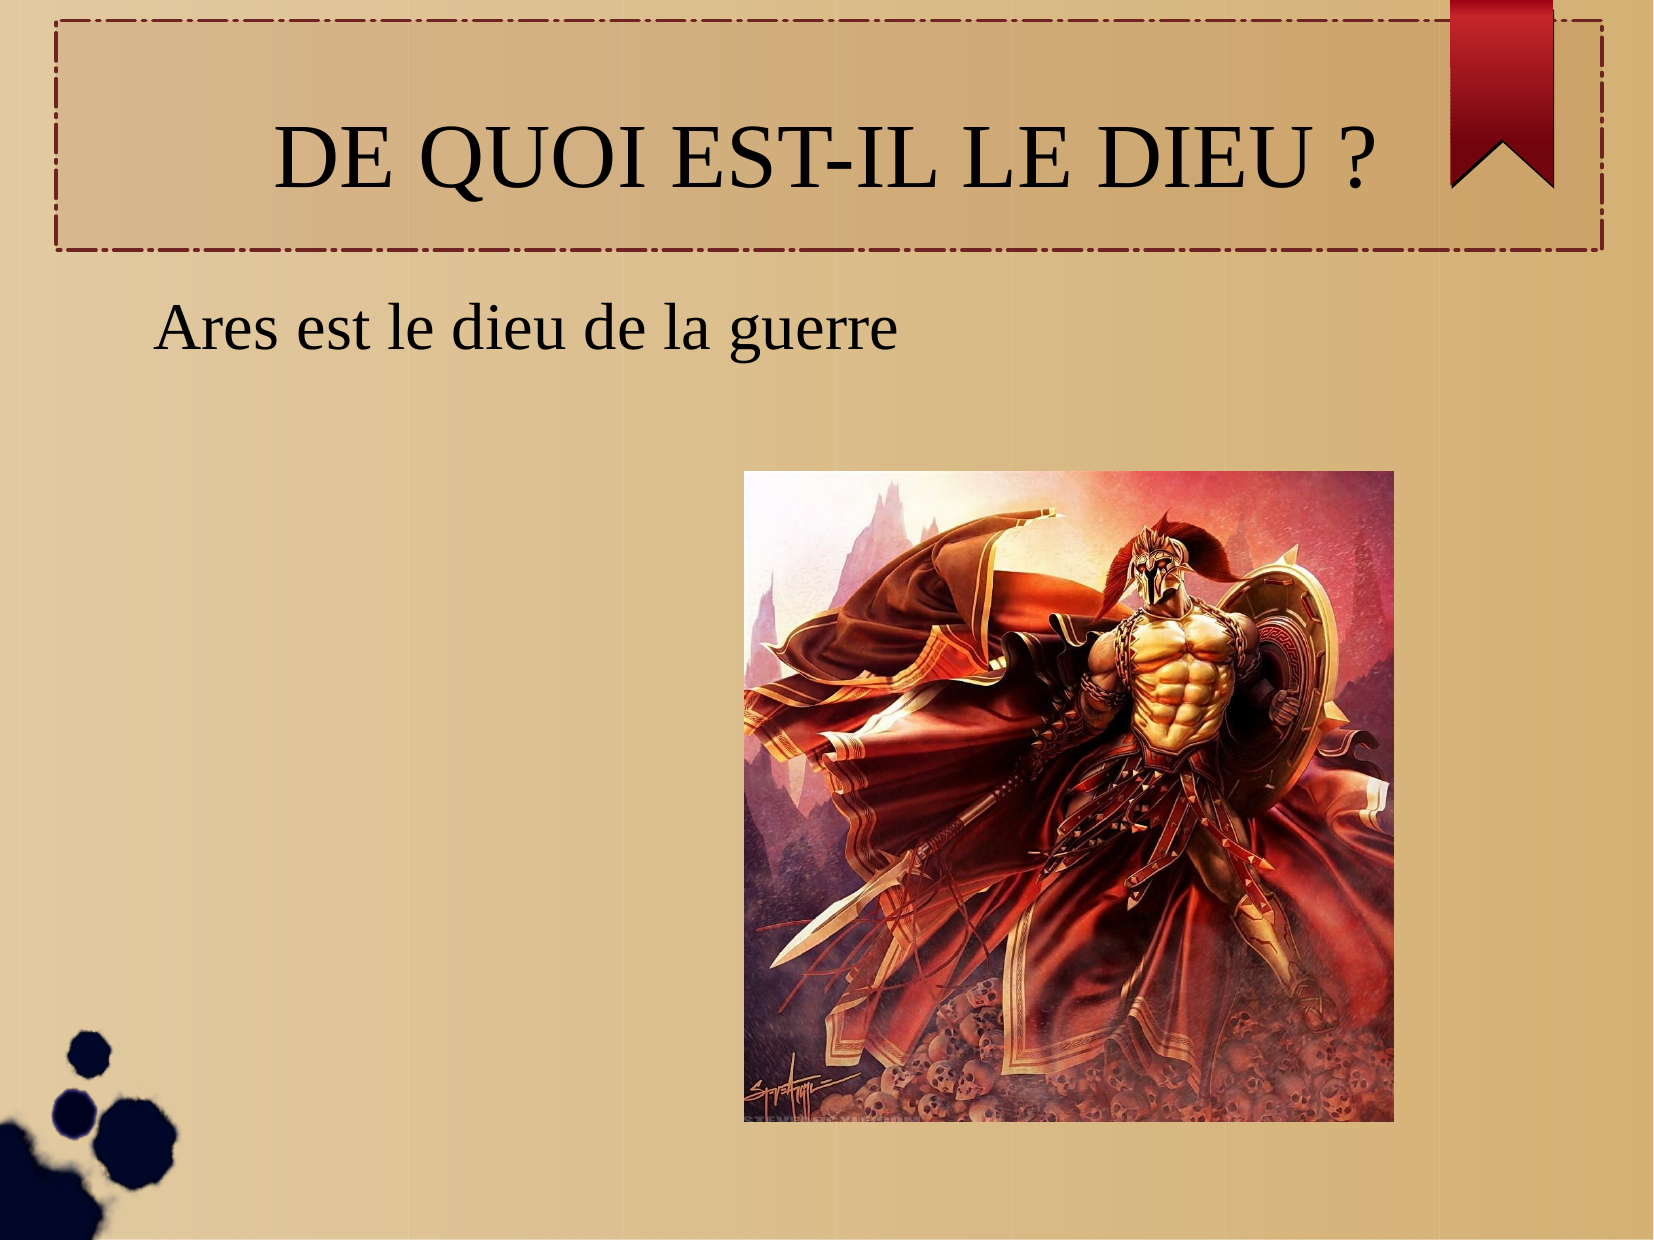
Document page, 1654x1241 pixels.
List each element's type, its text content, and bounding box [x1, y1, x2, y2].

picture [744, 471, 1394, 1123]
list Ares est le dieu de la guerre [82, 290, 1571, 1010]
title DE QUOI EST-IL LE DIEU ? [82, 52, 1571, 260]
